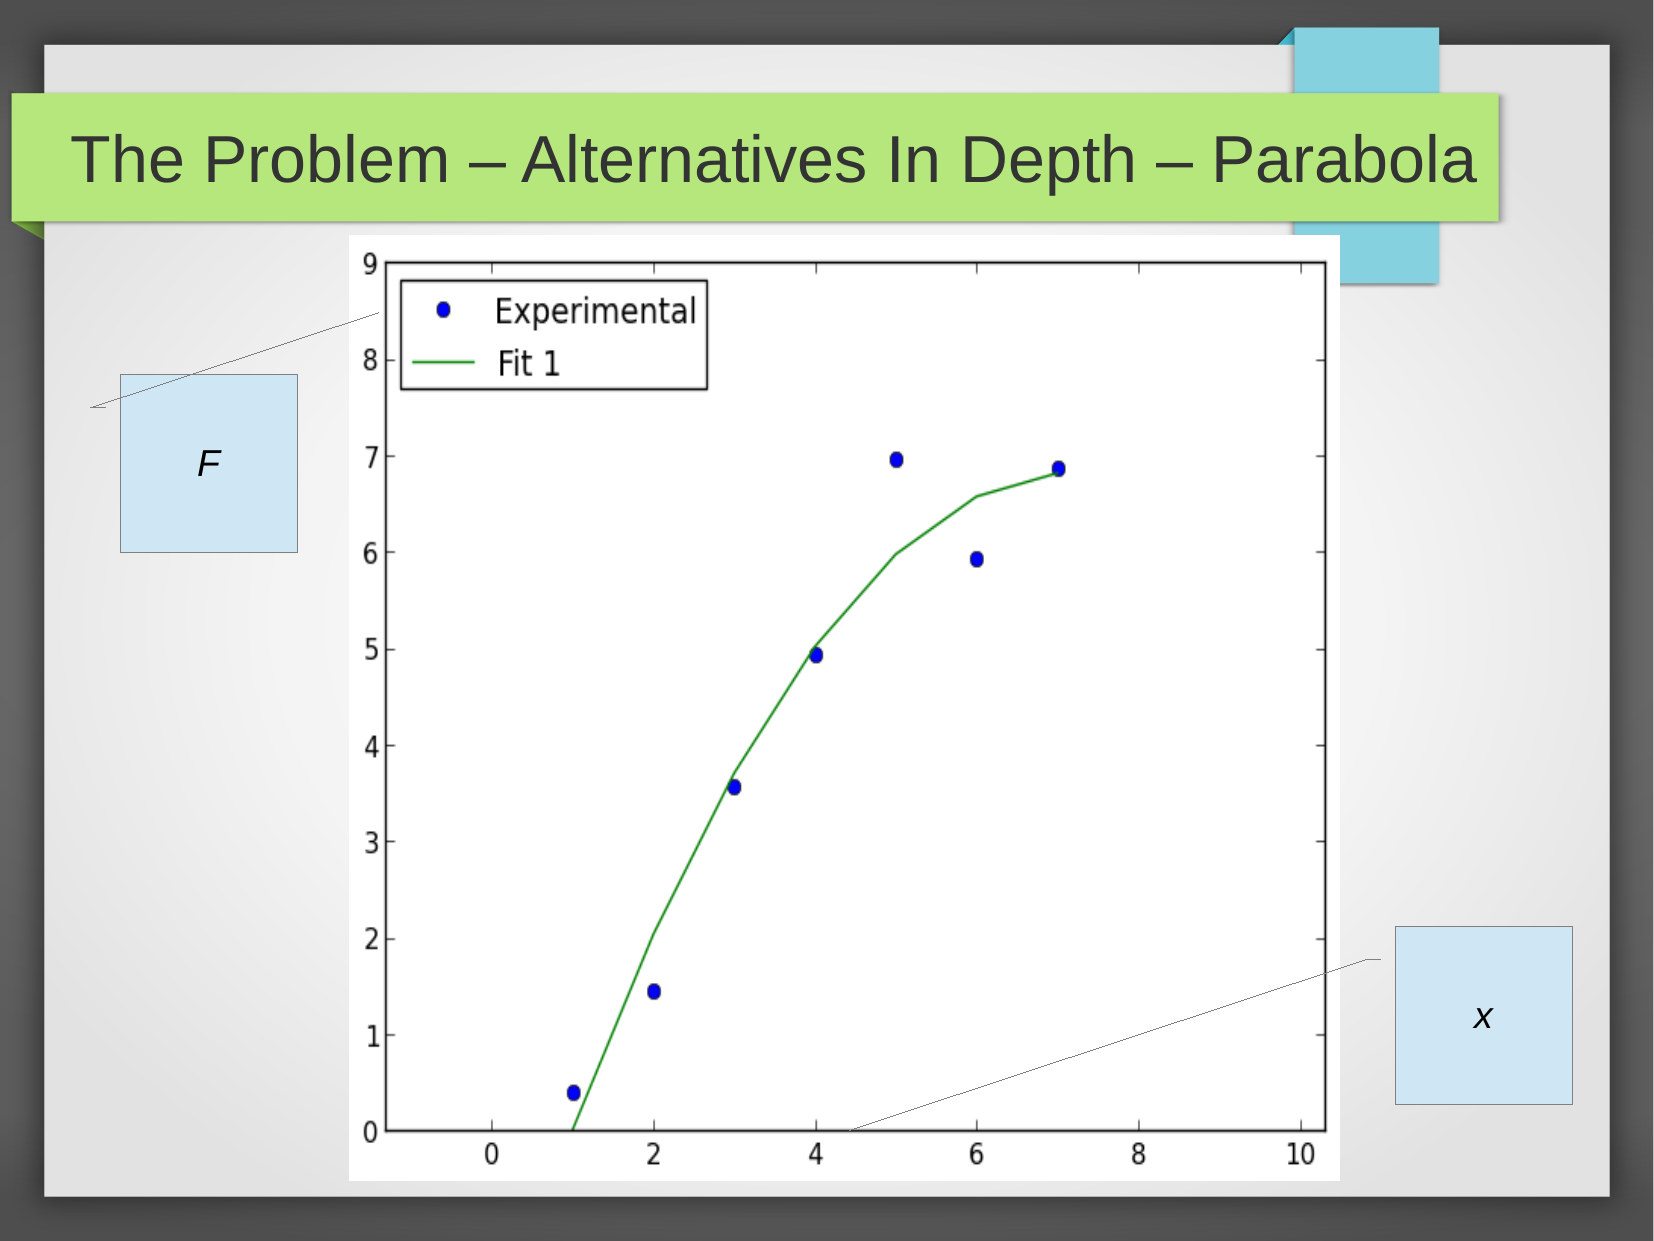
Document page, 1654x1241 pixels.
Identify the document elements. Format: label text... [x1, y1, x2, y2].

text_box x [1395, 927, 1572, 1104]
title The Problem – Alternatives In Depth – Parabola [70, 106, 1591, 213]
text_box F [90, 312, 379, 552]
picture [0, 0, 1654, 1241]
